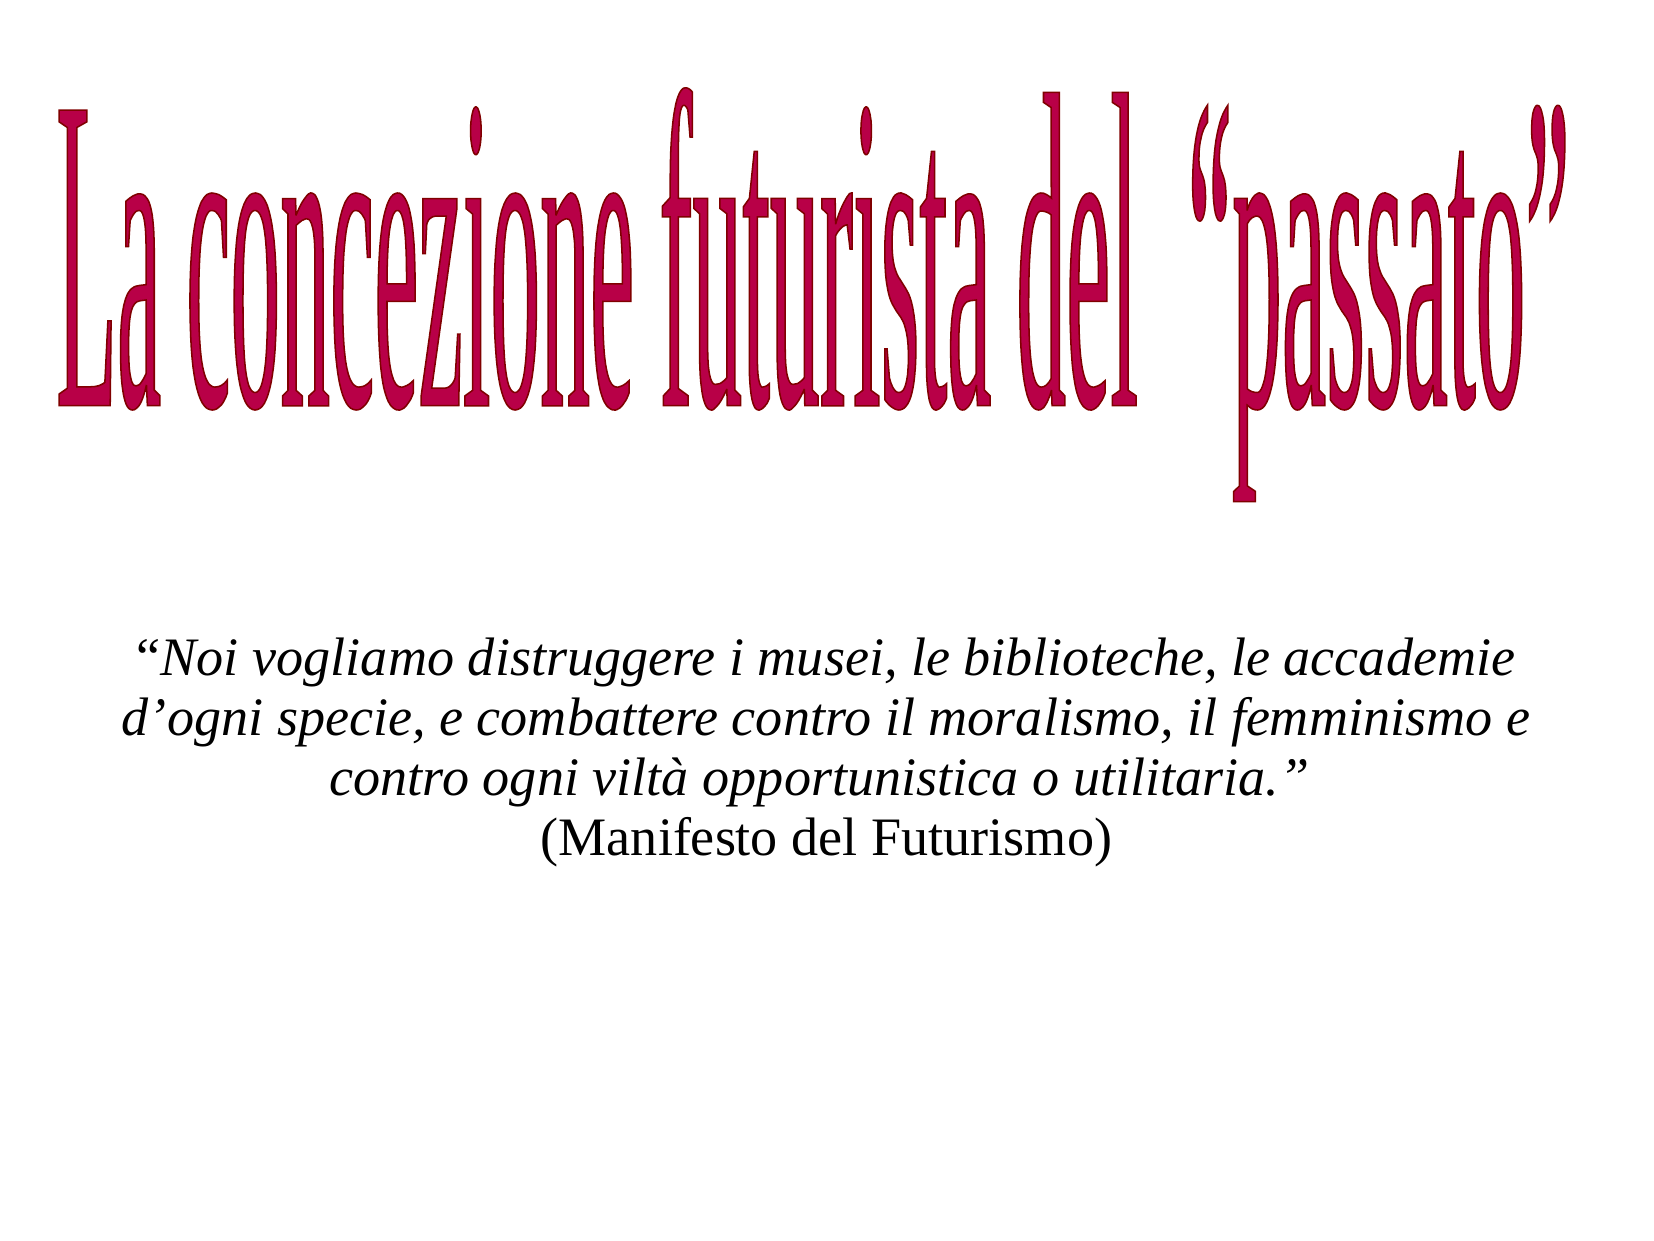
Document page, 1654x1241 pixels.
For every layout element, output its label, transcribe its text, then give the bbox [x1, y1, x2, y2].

text_box La concezione futurista del “passato” [494, 192, 537, 411]
text_box La concezione futurista del “passato” [593, 192, 631, 411]
text_box La concezione futurista del “passato” [59, 110, 112, 406]
text_box La concezione futurista del “passato” [421, 198, 460, 406]
text_box La concezione futurista del “passato” [1330, 192, 1362, 411]
text_box La concezione futurista del “passato” [1213, 105, 1228, 222]
text_box La concezione futurista del “passato” [771, 198, 819, 411]
text_box La concezione futurista del “passato” [378, 192, 416, 411]
text_box La concezione futurista del “passato” [884, 192, 916, 411]
text_box La concezione futurista del “passato” [1233, 192, 1279, 502]
text_box La concezione futurista del “passato” [333, 192, 372, 411]
text_box “Noi vogliamo distruggere i musei, le biblioteche, le accademie d’ogni specie, e combattere contro il moralismo, il femminismo e contro ogni viltà opportunistica o utilitaria.” (Manifesto del Futurismo) [59, 620, 1595, 878]
text_box La concezione futurista del “passato” [1550, 105, 1565, 222]
text_box La concezione futurista del “passato” [1112, 92, 1137, 406]
text_box La concezione futurista del “passato” [1192, 105, 1208, 222]
text_box La concezione futurista del “passato” [693, 198, 741, 411]
text_box La concezione futurista del “passato” [1407, 193, 1447, 411]
text_box La concezione futurista del “passato” [234, 192, 277, 411]
text_box La concezione futurista del “passato” [1529, 105, 1545, 222]
text_box La concezione futurista del “passato” [464, 198, 489, 406]
text_box La concezione futurista del “passato” [1479, 192, 1522, 411]
text_box La concezione futurista del “passato” [950, 193, 991, 411]
text_box La concezione futurista del “passato” [189, 192, 228, 411]
text_box La concezione futurista del “passato” [282, 192, 329, 406]
text_box La concezione futurista del “passato” [1448, 151, 1476, 411]
text_box La concezione futurista del “passato” [743, 151, 770, 411]
text_box La concezione futurista del “passato” [1285, 193, 1325, 411]
text_box La concezione futurista del “passato” [1070, 192, 1107, 411]
text_box La concezione futurista del “passato” [821, 192, 853, 406]
text_box La concezione futurista del “passato” [120, 193, 160, 411]
text_box La concezione futurista del “passato” [1369, 192, 1401, 411]
text_box La concezione futurista del “passato” [1019, 92, 1065, 411]
text_box La concezione futurista del “passato” [542, 192, 589, 406]
text_box La concezione futurista del “passato” [920, 151, 947, 411]
text_box La concezione futurista del “passato” [855, 198, 879, 406]
text_box La concezione futurista del “passato” [662, 87, 693, 406]
